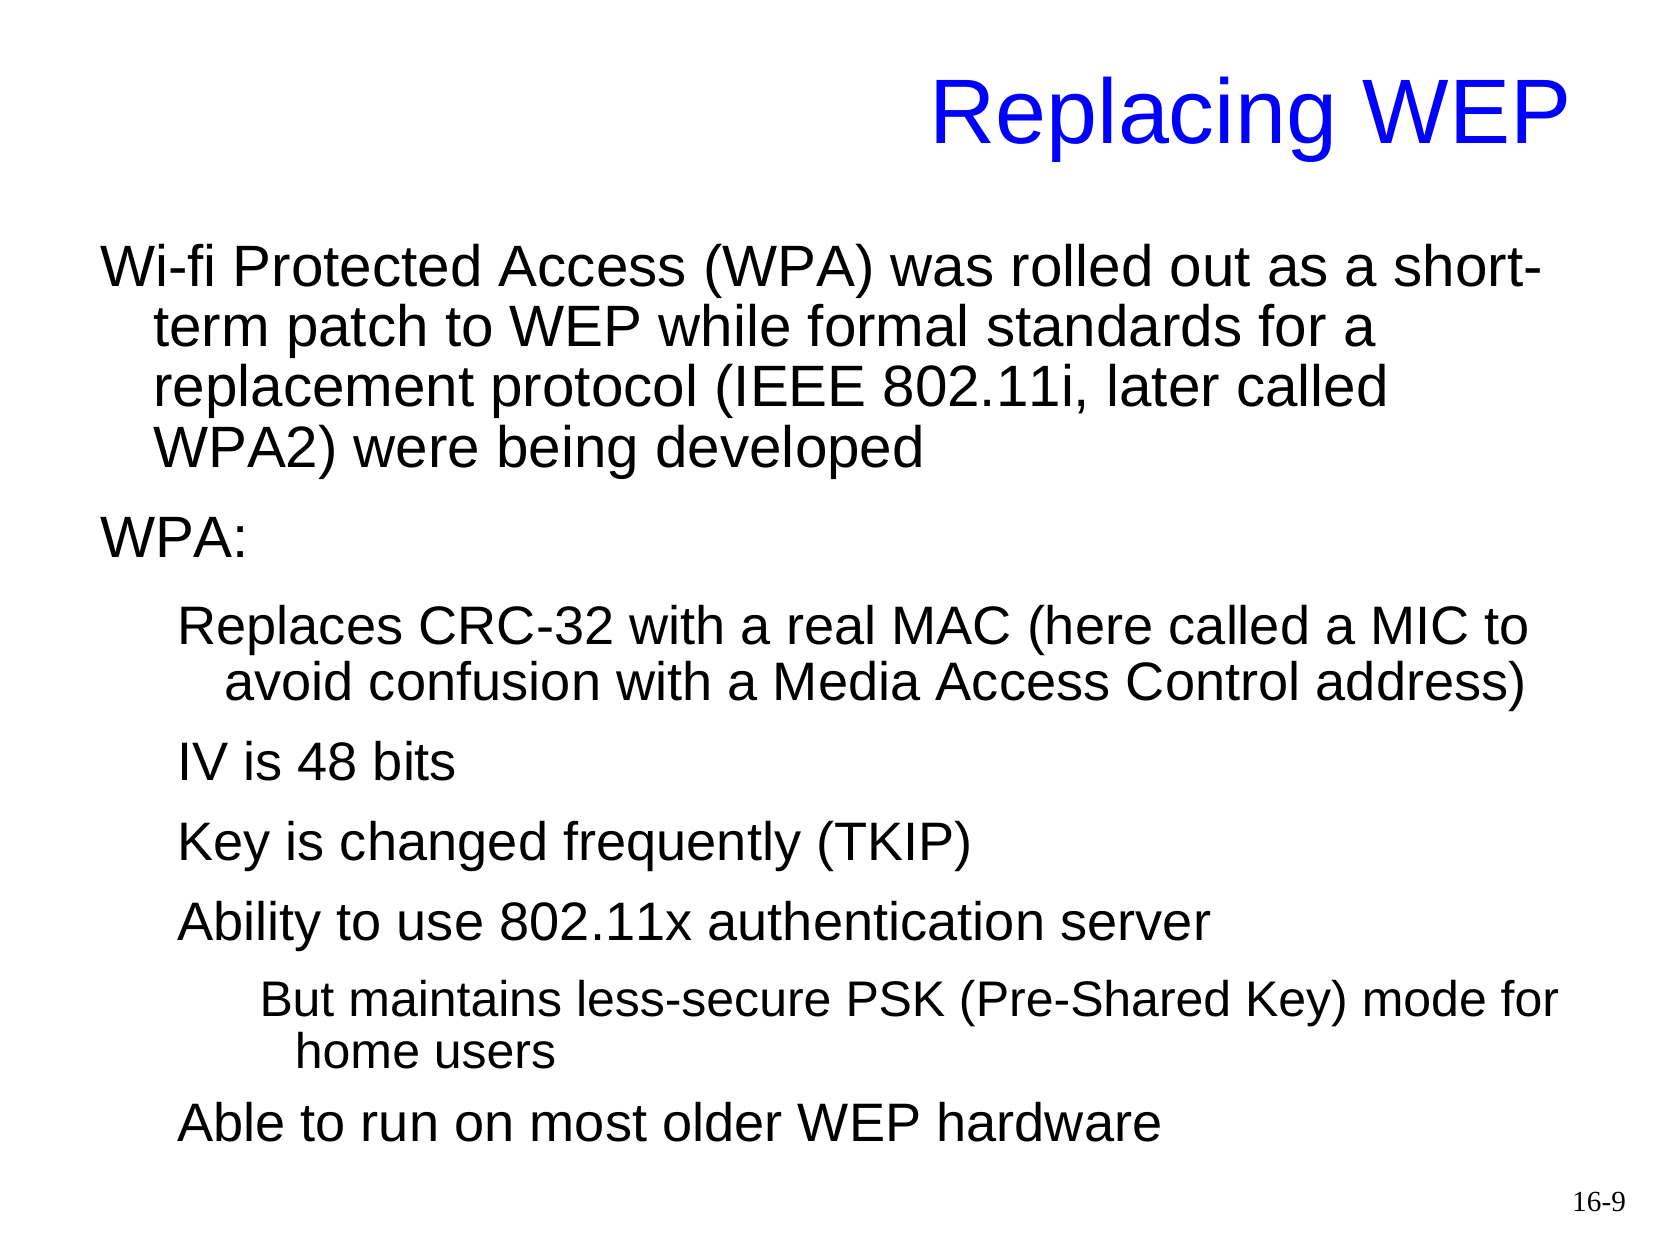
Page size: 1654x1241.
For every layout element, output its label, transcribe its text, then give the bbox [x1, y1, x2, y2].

list Wi-fi Protected Access (WPA) was rolled out as a short-term patch to WEP while formal standards for a replacement protocol (IEEE 802.11i, later called WPA2) were being developed WPA: Replaces CRC-32 with a real MAC (here called a MIC to avoid confusion with a Media Access Control address) IV is 48 bits Key is changed frequently (TKIP) Ability to use 802.11x authentication server But maintains less-secure PSK (Pre-Shared Key) mode for home users Able to run on most older WEP hardware [82, 237, 1571, 1158]
title Replacing WEP [84, 18, 1573, 211]
